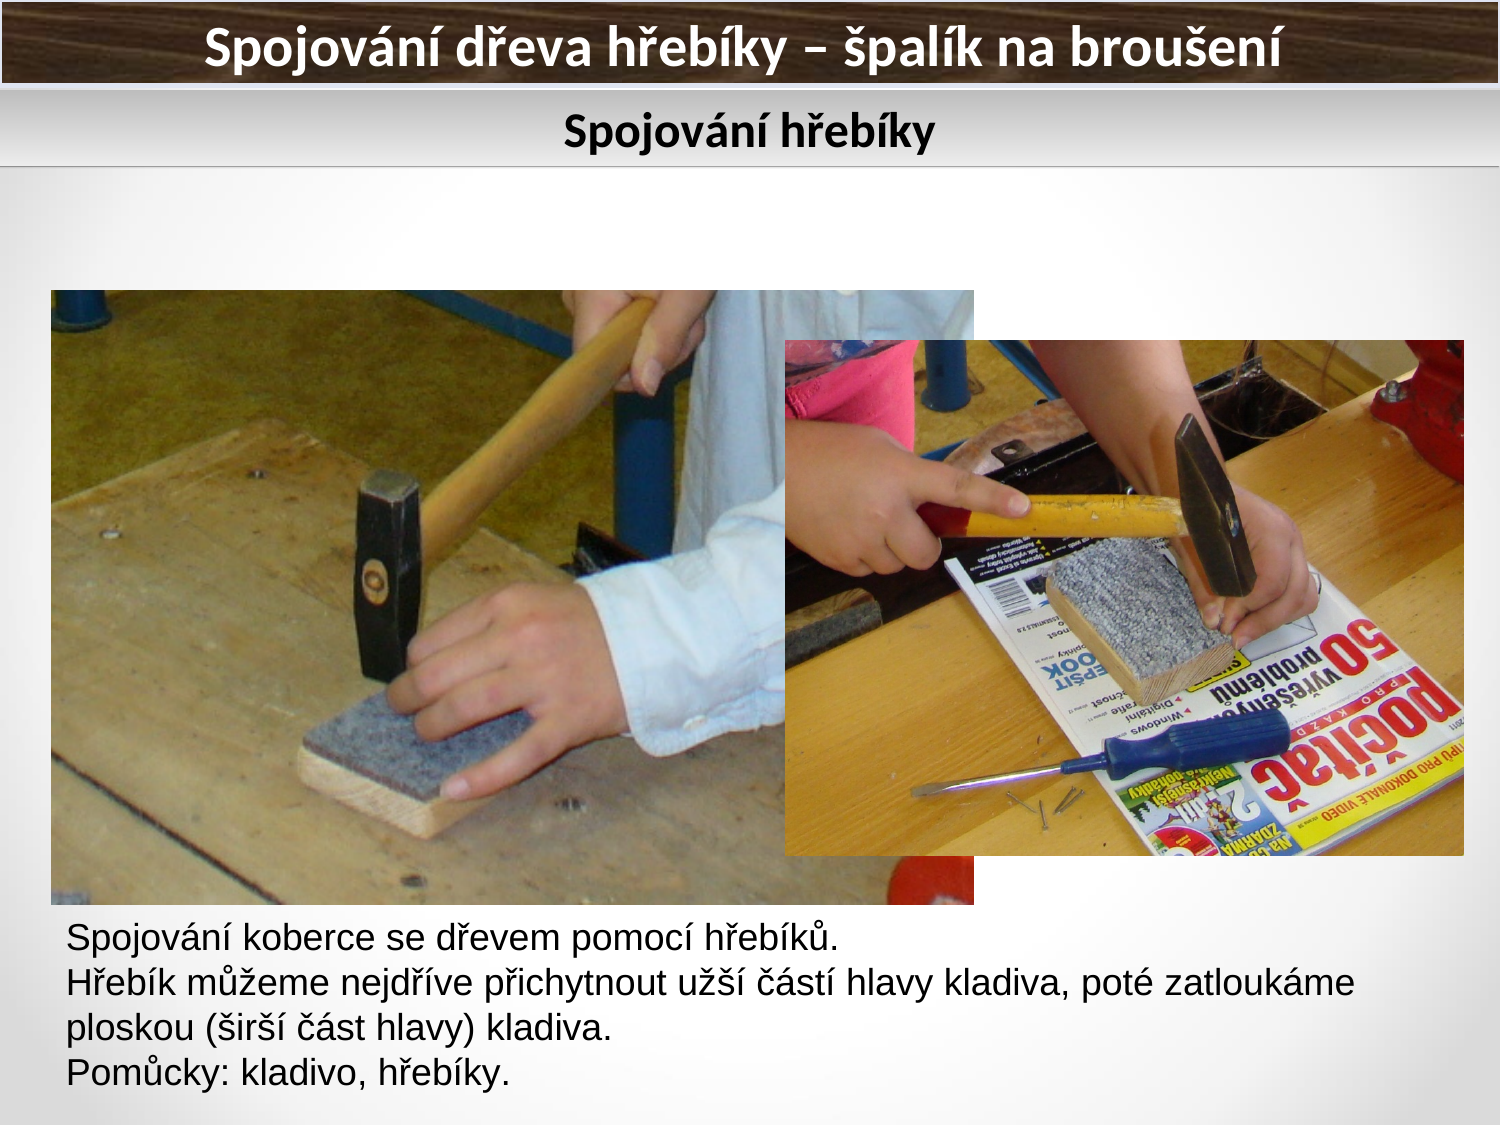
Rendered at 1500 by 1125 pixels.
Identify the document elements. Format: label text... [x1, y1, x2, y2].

picture [0, 86, 1500, 90]
text_box Spojování koberce se dřevem pomocí hřebíků. Hřebík můžeme nejdříve přichytnout užší částí hlavy kladiva, poté zatloukáme ploskou (širší část hlavy) kladiva. Pomůcky: kladivo, hřebíky. [51, 904, 1464, 1101]
text_box Spojování dřeva hřebíky – špalík na broušení [0, 0, 1500, 86]
picture [0, 166, 1500, 1125]
text_box Spojování hřebíky [0, 90, 1500, 166]
